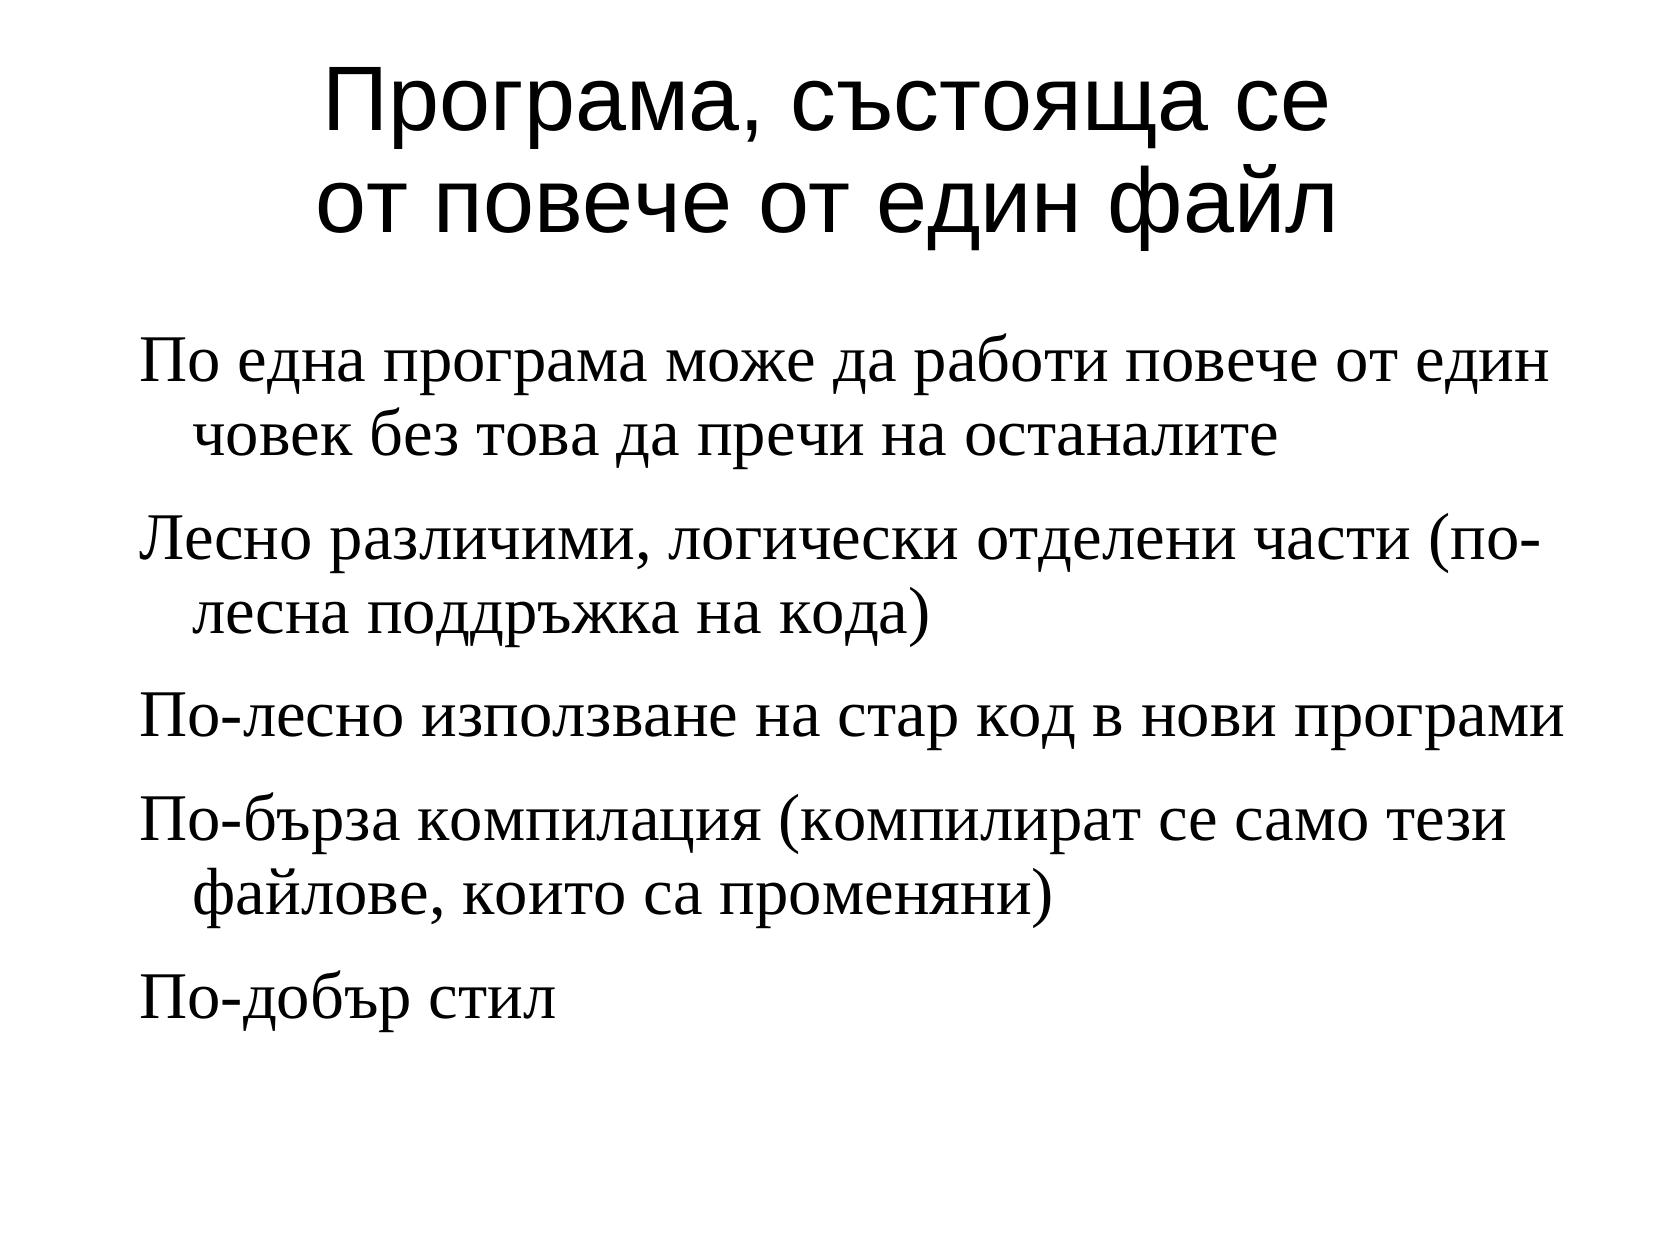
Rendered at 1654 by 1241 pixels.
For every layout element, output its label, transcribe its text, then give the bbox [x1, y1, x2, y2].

list По една програма може да работи повече от един човек без това да пречи на останалите Лесно различими, логически отделени части (по-лесна поддръжка на кода) По-лесно използване на стар код в нови програми По-бърза компилация (компилират се само тези файлове, които са променяни) По-добър стил [121, 322, 1638, 1133]
title Програма, състояща се от повече от един файл [121, 46, 1534, 254]
